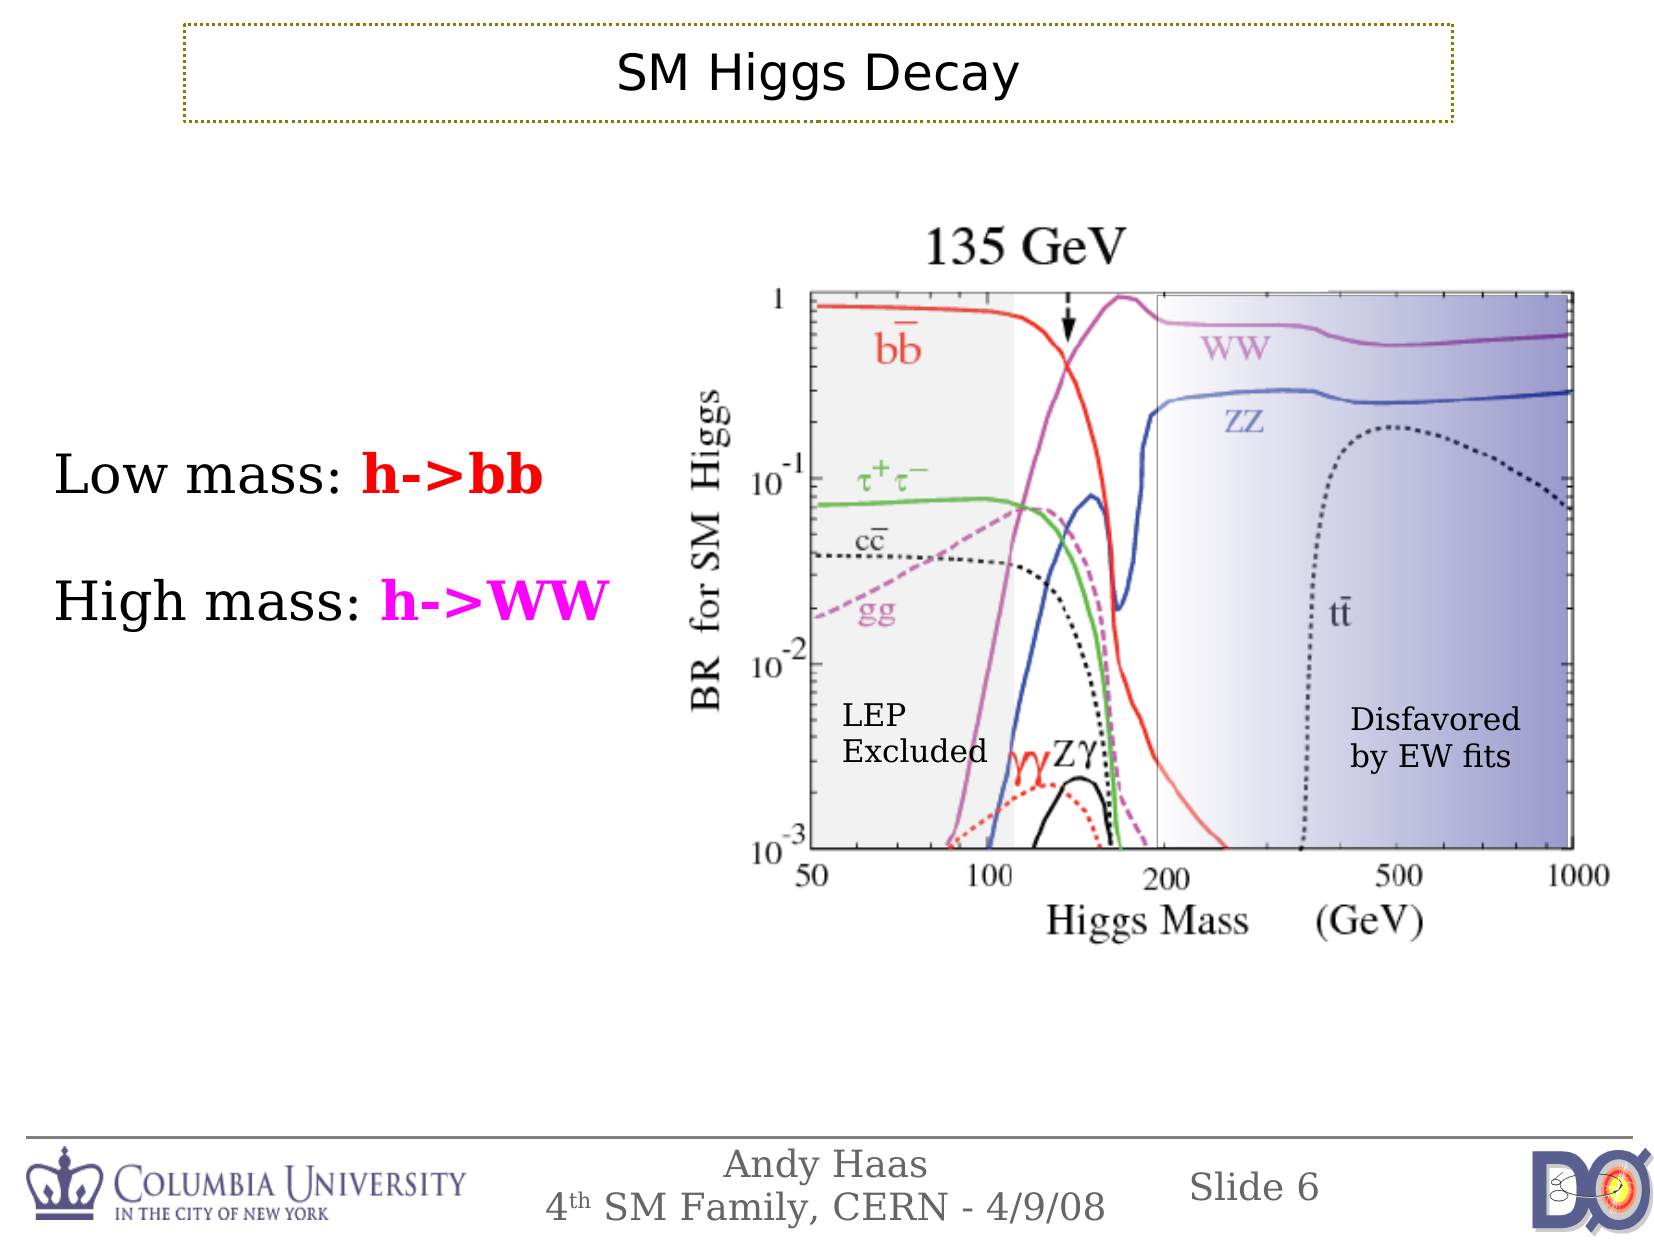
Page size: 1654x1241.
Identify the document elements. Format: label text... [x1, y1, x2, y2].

text_box LEP Excluded [841, 697, 989, 770]
title SM Higgs Decay [184, 24, 1453, 122]
text_box [811, 293, 1015, 847]
picture [649, 213, 1623, 953]
text_box Low mass: h->bb High mass: h->WW [53, 442, 610, 634]
text_box [1156, 295, 1568, 848]
text_box Disfavored by EW fits [1350, 701, 1522, 775]
